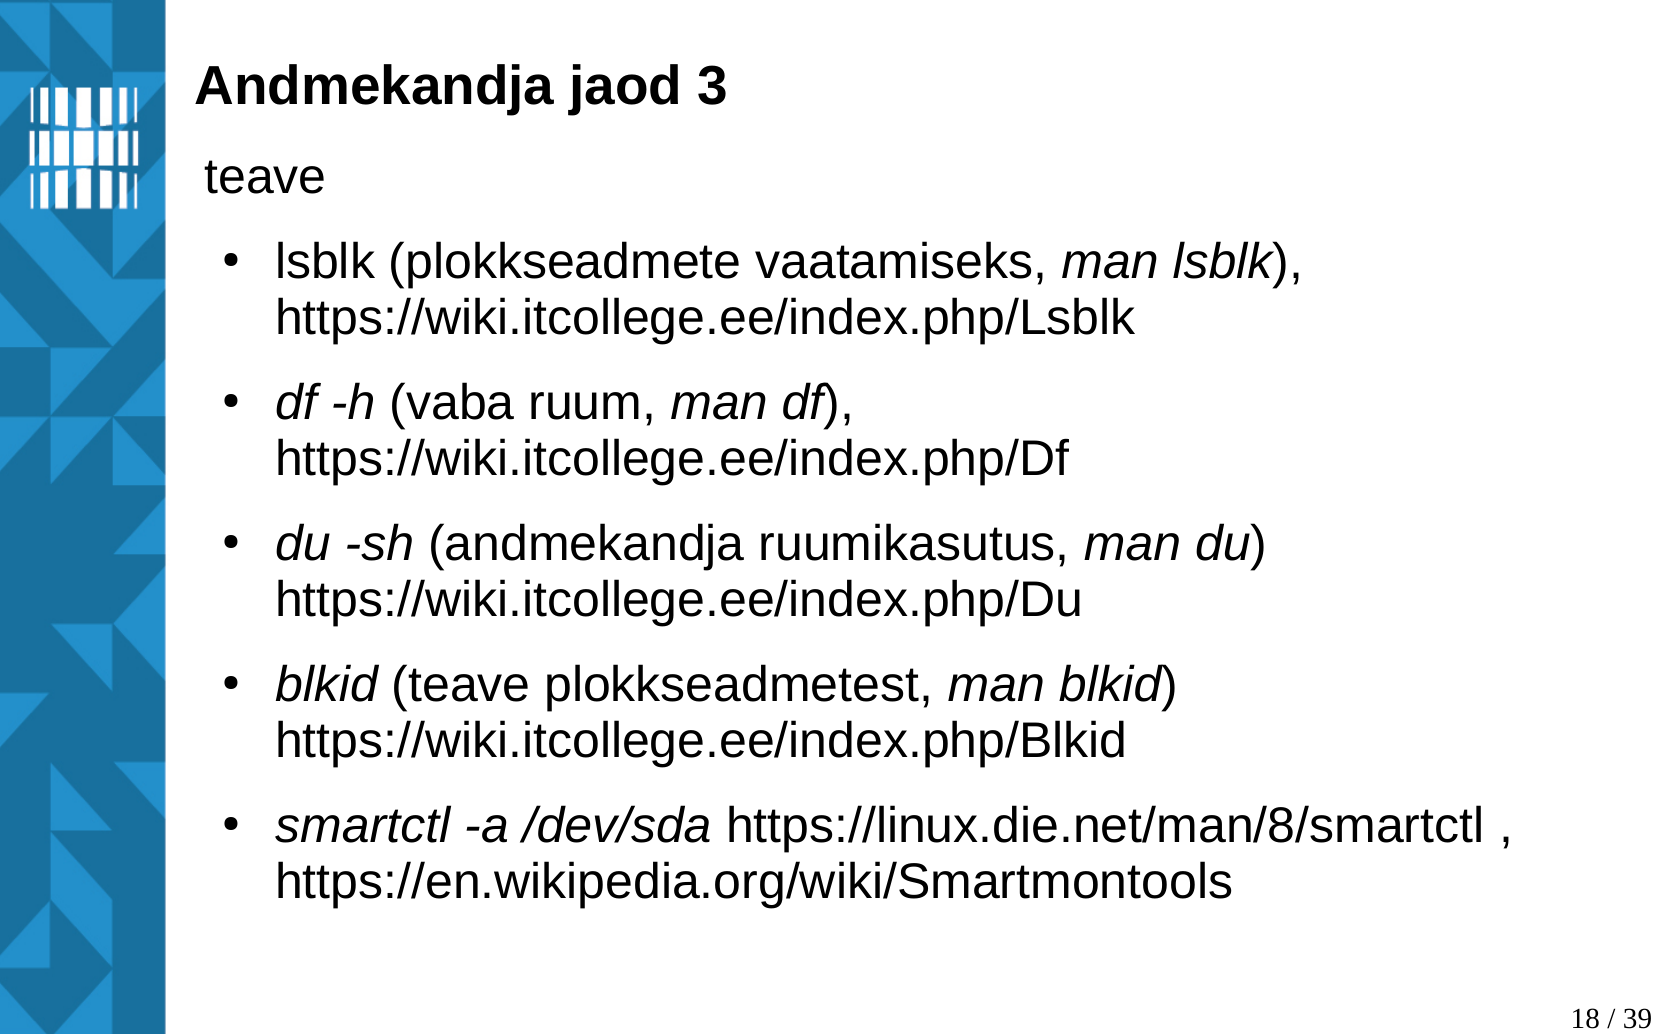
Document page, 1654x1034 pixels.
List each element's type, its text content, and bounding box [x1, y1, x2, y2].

list teave lsblk (plokkseadmete vaatamiseks, man lsblk), https://wiki.itcollege.ee/index.php/Lsblk df -h (vaba ruum, man df), https://wiki.itcollege.ee/index.php/Df du -sh (andmekandja ruumikasutus, man du) https://wiki.itcollege.ee/index.php/Du blkid (teave plokkseadmetest, man blkid) https://wiki.itcollege.ee/index.php/Blkid smartctl -a /dev/sda https://linux.die.net/man/8/smartctl , https://en.wikipedia.org/wiki/Smartmontools [204, 148, 1625, 910]
title Andmekandja jaod 3 [194, 34, 1595, 137]
